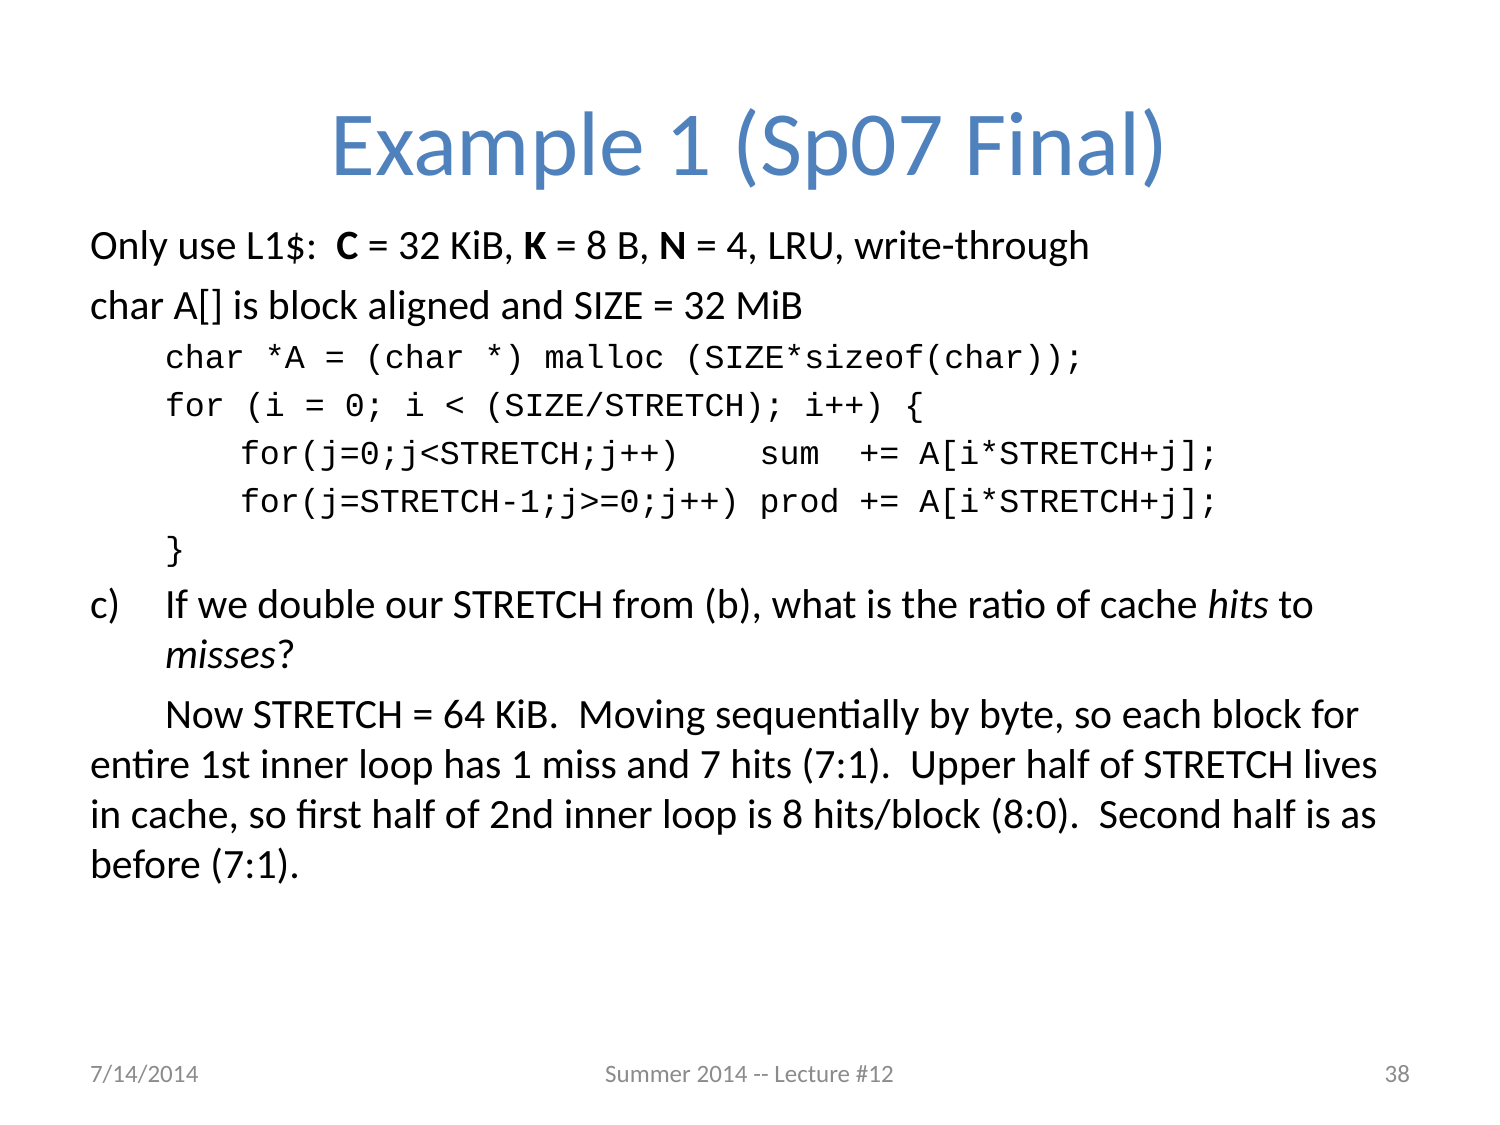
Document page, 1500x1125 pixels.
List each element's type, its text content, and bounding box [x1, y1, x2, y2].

list Only use L1$: C = 32 KiB, K = 8 B, N = 4, LRU, write-through char A[] is block aligned and SIZE = 32 MiB char *A = (char *) malloc (SIZE*sizeof(char)); for (i = 0; i < (SIZE/STRETCH); i++) { for(j=0;j<STRETCH;j++) sum += A[i*STRETCH+j]; for(j=STRETCH-1;j>=0;j++) prod += A[i*STRETCH+j]; } If we double our STRETCH from (b), what is the ratio of cache hits to misses? Now STRETCH = 64 KiB. Moving sequentially by byte, so each block for entire 1st inner loop has 1 miss and 7 hits (7:1). Upper half of STRETCH lives in cache, so first half of 2nd inner loop is 8 hits/block (8:0). Second half is as before (7:1). [75, 210, 1425, 1065]
slide_number 7/14/2014 [75, 1042, 425, 1103]
footer Summer 2014 -- Lecture #12 [512, 1042, 988, 1103]
slide_number <number> [1074, 1042, 1425, 1103]
title Example 1 (Sp07 Final) [75, 45, 1425, 210]
